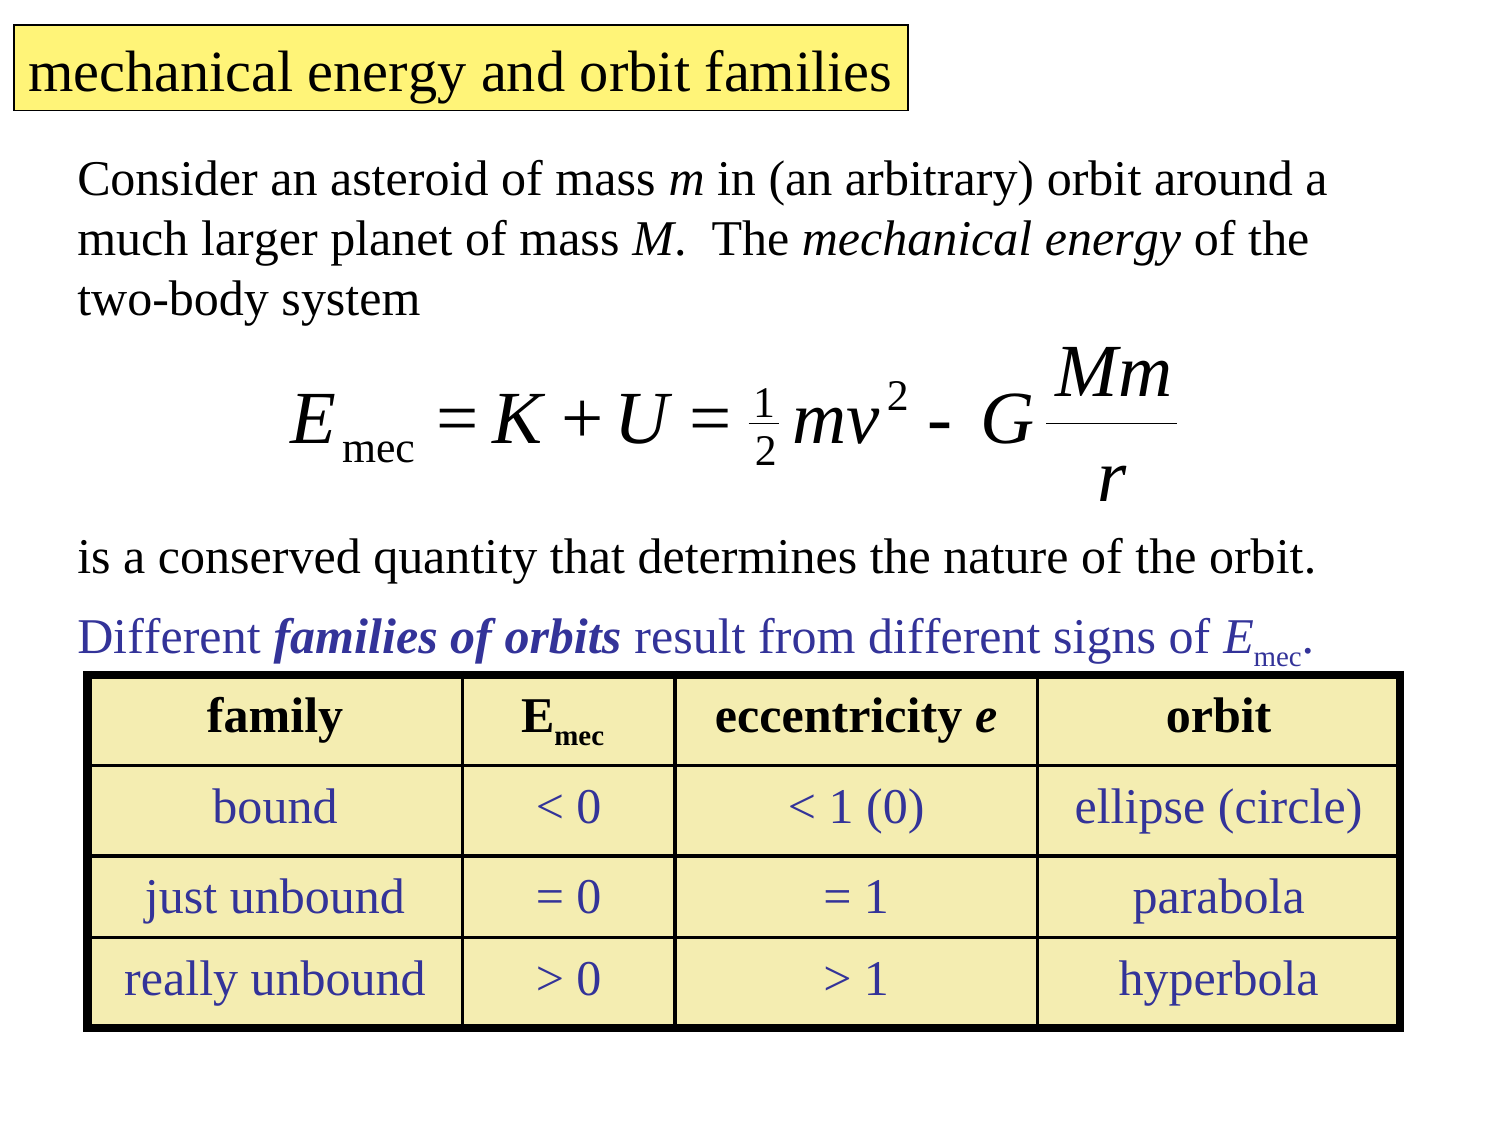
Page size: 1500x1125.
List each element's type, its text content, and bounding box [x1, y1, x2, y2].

table_cell = 1 [677, 858, 1036, 936]
table_cell really unbound [92, 939, 461, 1024]
text_box Consider an asteroid of mass m in (an arbitrary) orbit around a much larger planet of mass M. The mechanical energy of the two-body system is a conserved quantity that determines the nature of the orbit. Different families of orbits result from different signs of Emec. [62, 137, 1426, 680]
text_box mechanical energy and orbit families [13, 24, 908, 111]
table_cell > 0 [464, 939, 673, 1024]
table_cell hyperbola [1039, 939, 1396, 1024]
table_cell < 1 (0) [677, 767, 1036, 854]
table_cell = 0 [464, 858, 673, 936]
table_cell parabola [1039, 858, 1396, 936]
table_cell ellipse (circle) [1039, 767, 1396, 854]
table_header eccentricity e [677, 679, 1036, 764]
table_cell just unbound [92, 858, 461, 936]
chart [275, 331, 1188, 513]
table_cell bound [92, 767, 461, 854]
table_cell > 1 [677, 939, 1036, 1024]
table_header orbit [1039, 679, 1396, 764]
table_cell < 0 [464, 767, 673, 854]
table_header Emec [464, 679, 673, 764]
table_header family [92, 679, 461, 764]
